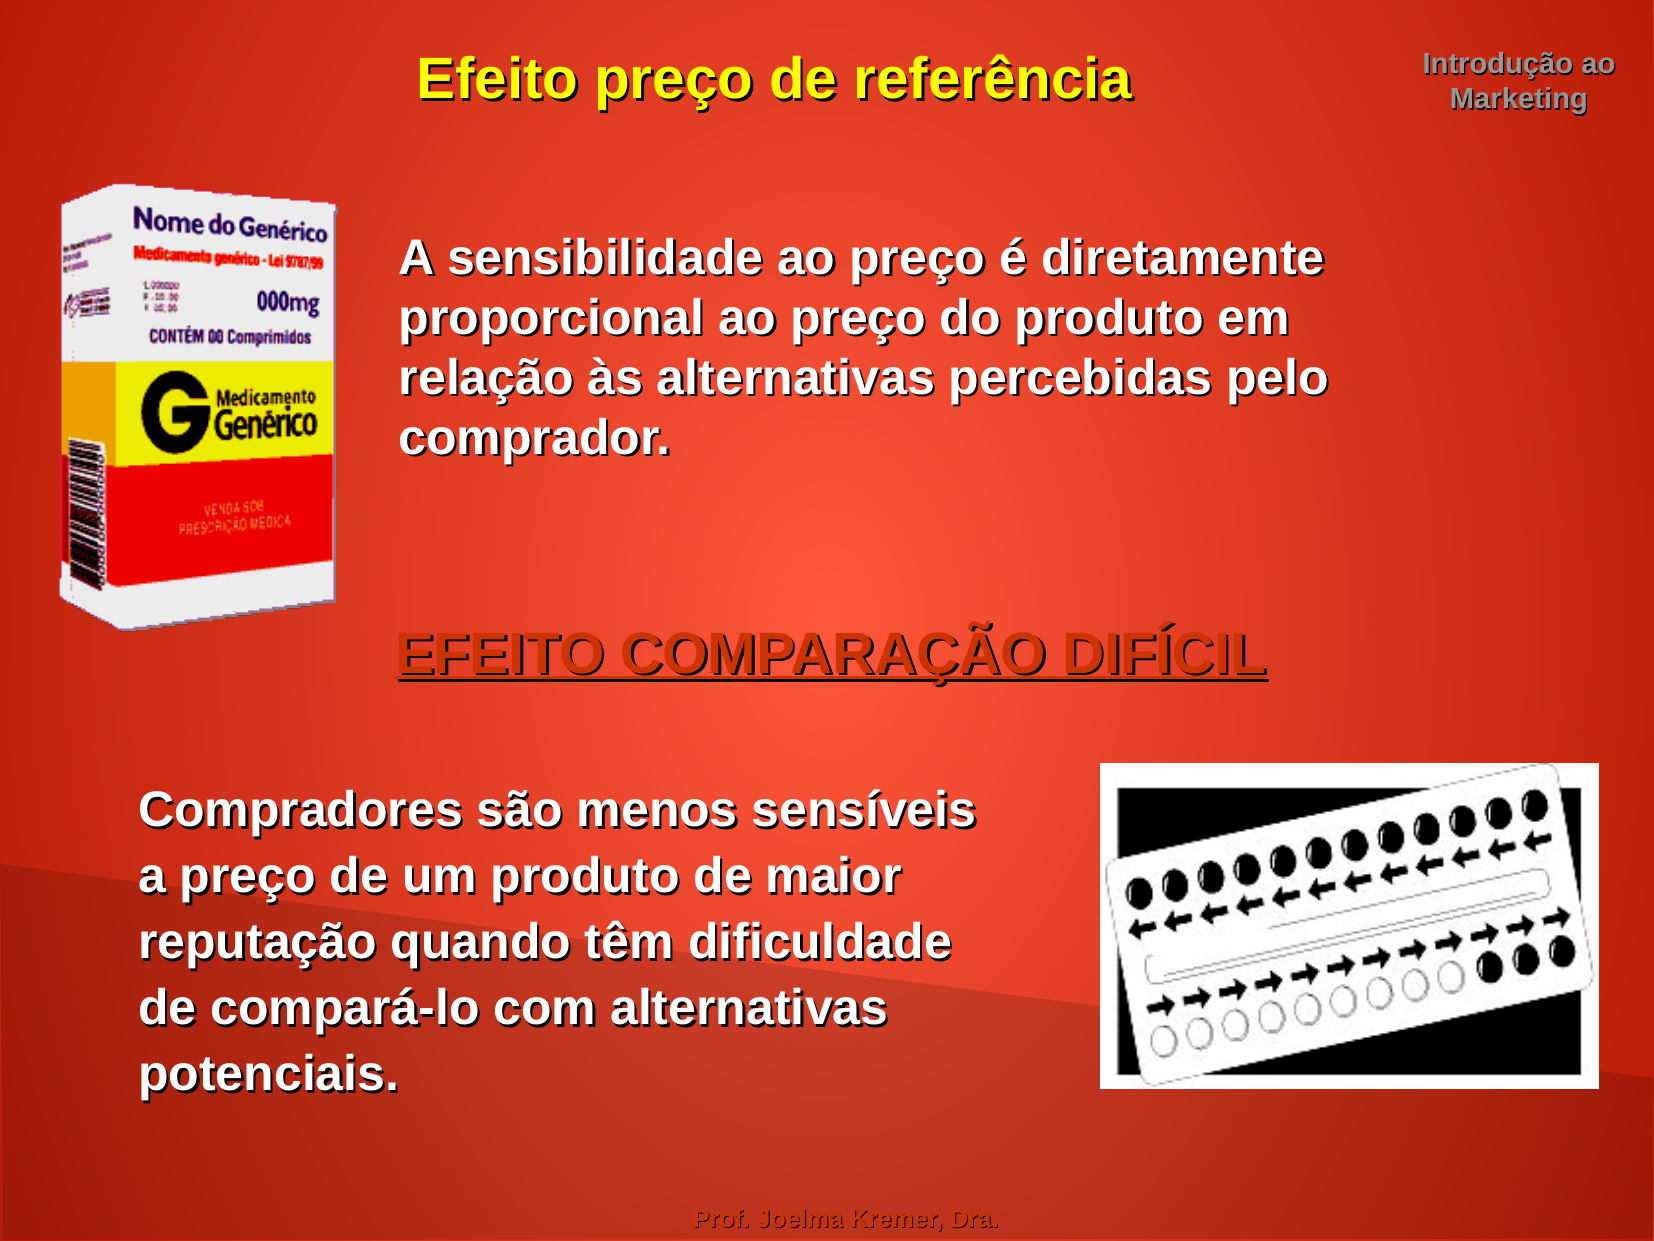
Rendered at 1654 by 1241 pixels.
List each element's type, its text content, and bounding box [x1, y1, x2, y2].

text_box Efeito preço de referência [188, 32, 1361, 119]
picture [58, 177, 338, 633]
text_box A sensibilidade ao preço é diretamente proporcional ao preço do produto em relação às alternativas percebidas pelo comprador. [384, 216, 1359, 472]
title Introdução ao Marketing [1386, 21, 1652, 139]
text_box Compradores são menos sensíveis a preço de um produto de maior reputação quando têm dificuldade de compará-lo com alternativas potenciais. [123, 763, 993, 1109]
picture [1100, 763, 1599, 1089]
text_box Prof. Joelma Kremer, Dra. [566, 1195, 1127, 1241]
text_box EFEITO COMPARAÇÃO DIFÍCIL [289, 607, 1372, 693]
